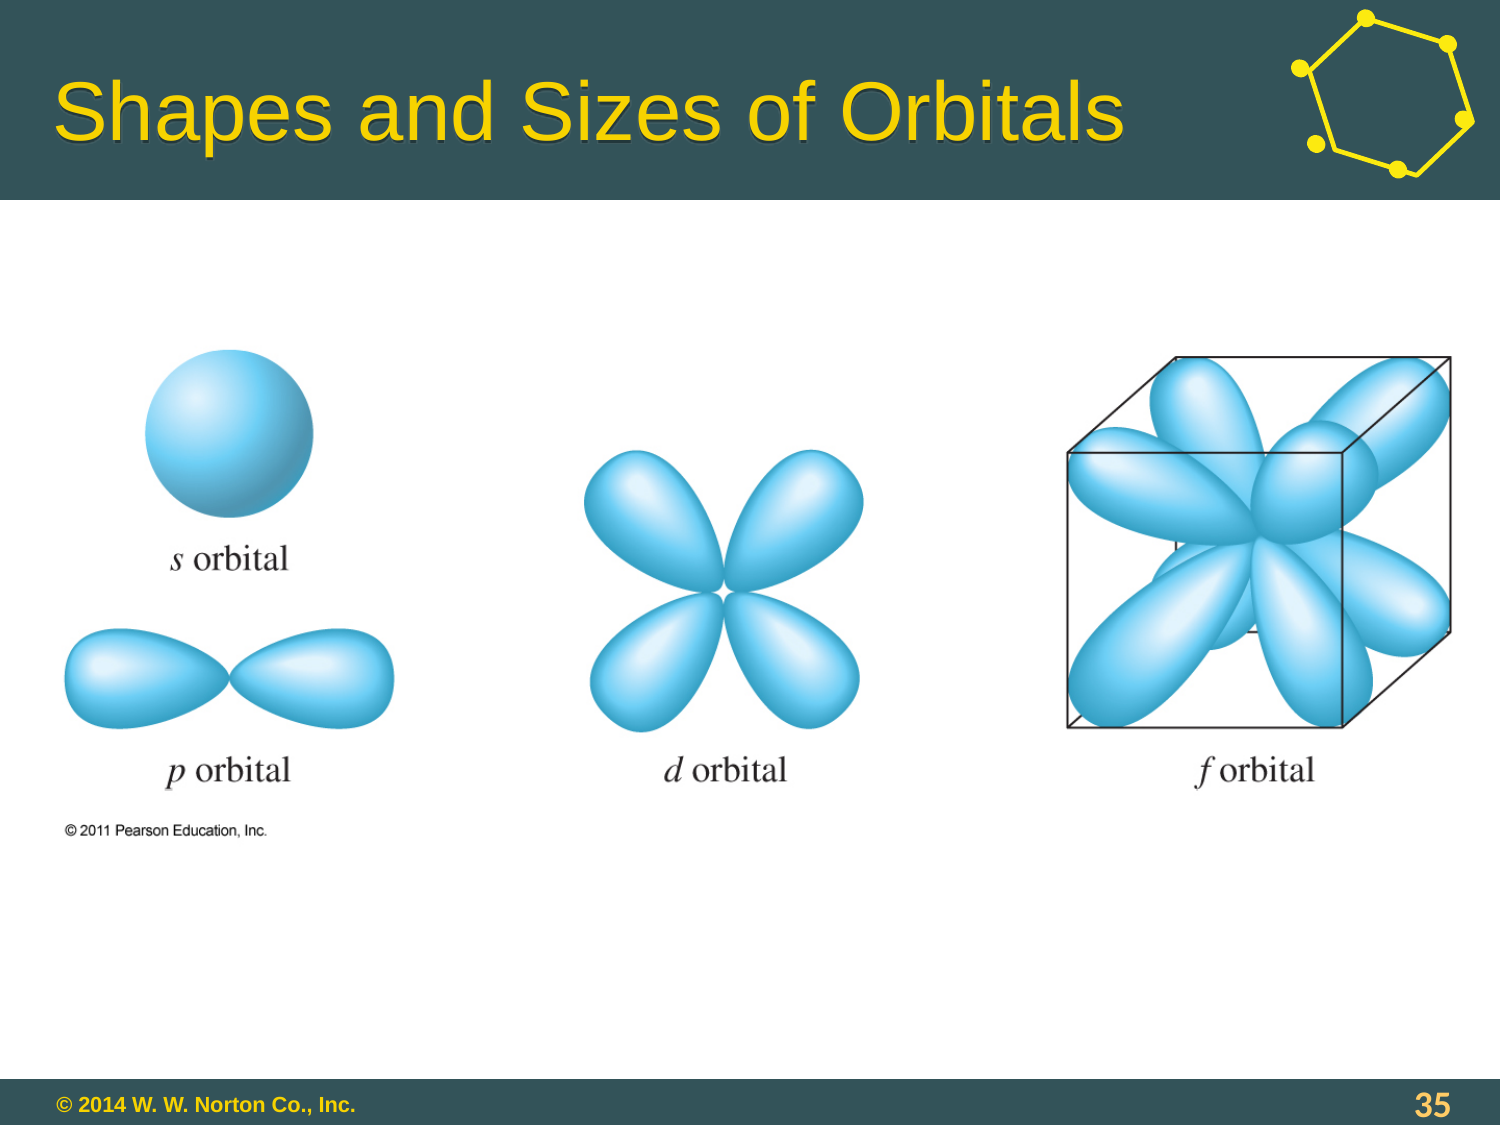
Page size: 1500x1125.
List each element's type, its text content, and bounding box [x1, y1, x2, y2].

slide_number <number> [1390, 1076, 1468, 1125]
title Shapes and Sizes of Orbitals [37, 19, 1163, 195]
picture [45, 329, 1476, 871]
